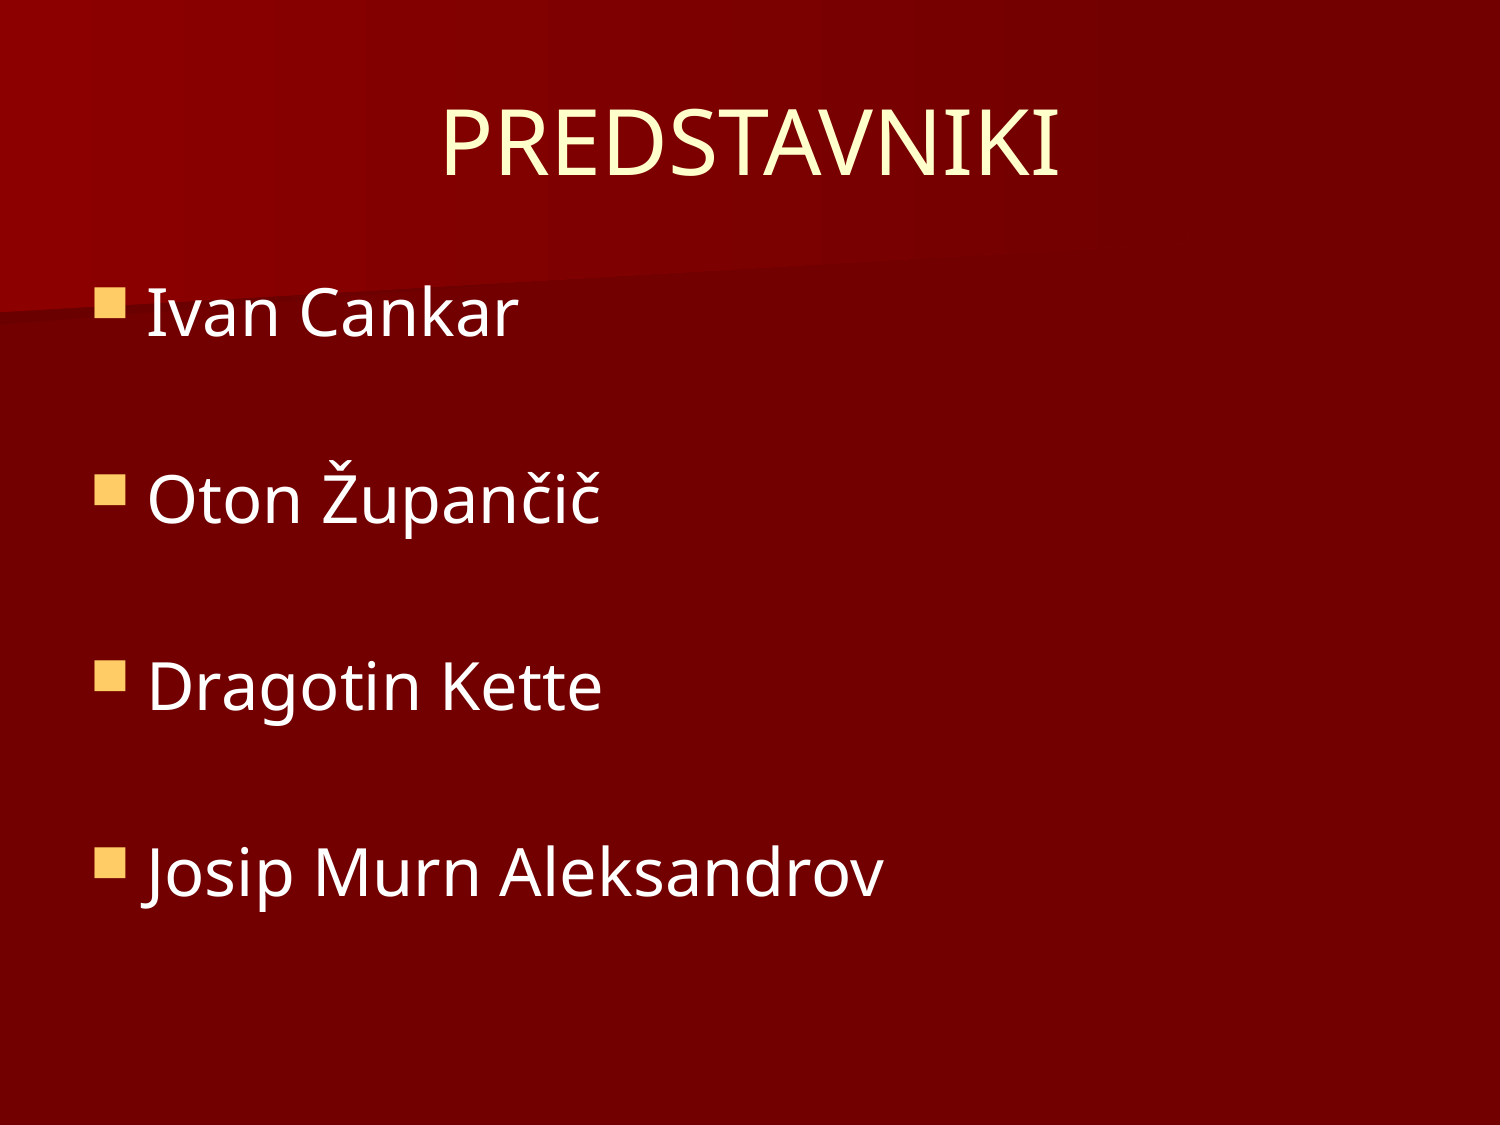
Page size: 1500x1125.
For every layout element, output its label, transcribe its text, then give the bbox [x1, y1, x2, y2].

title PREDSTAVNIKI [75, 45, 1425, 233]
list Ivan Cankar Oton Župančič Dragotin Kette Josip Murn Aleksandrov [75, 262, 1425, 1000]
